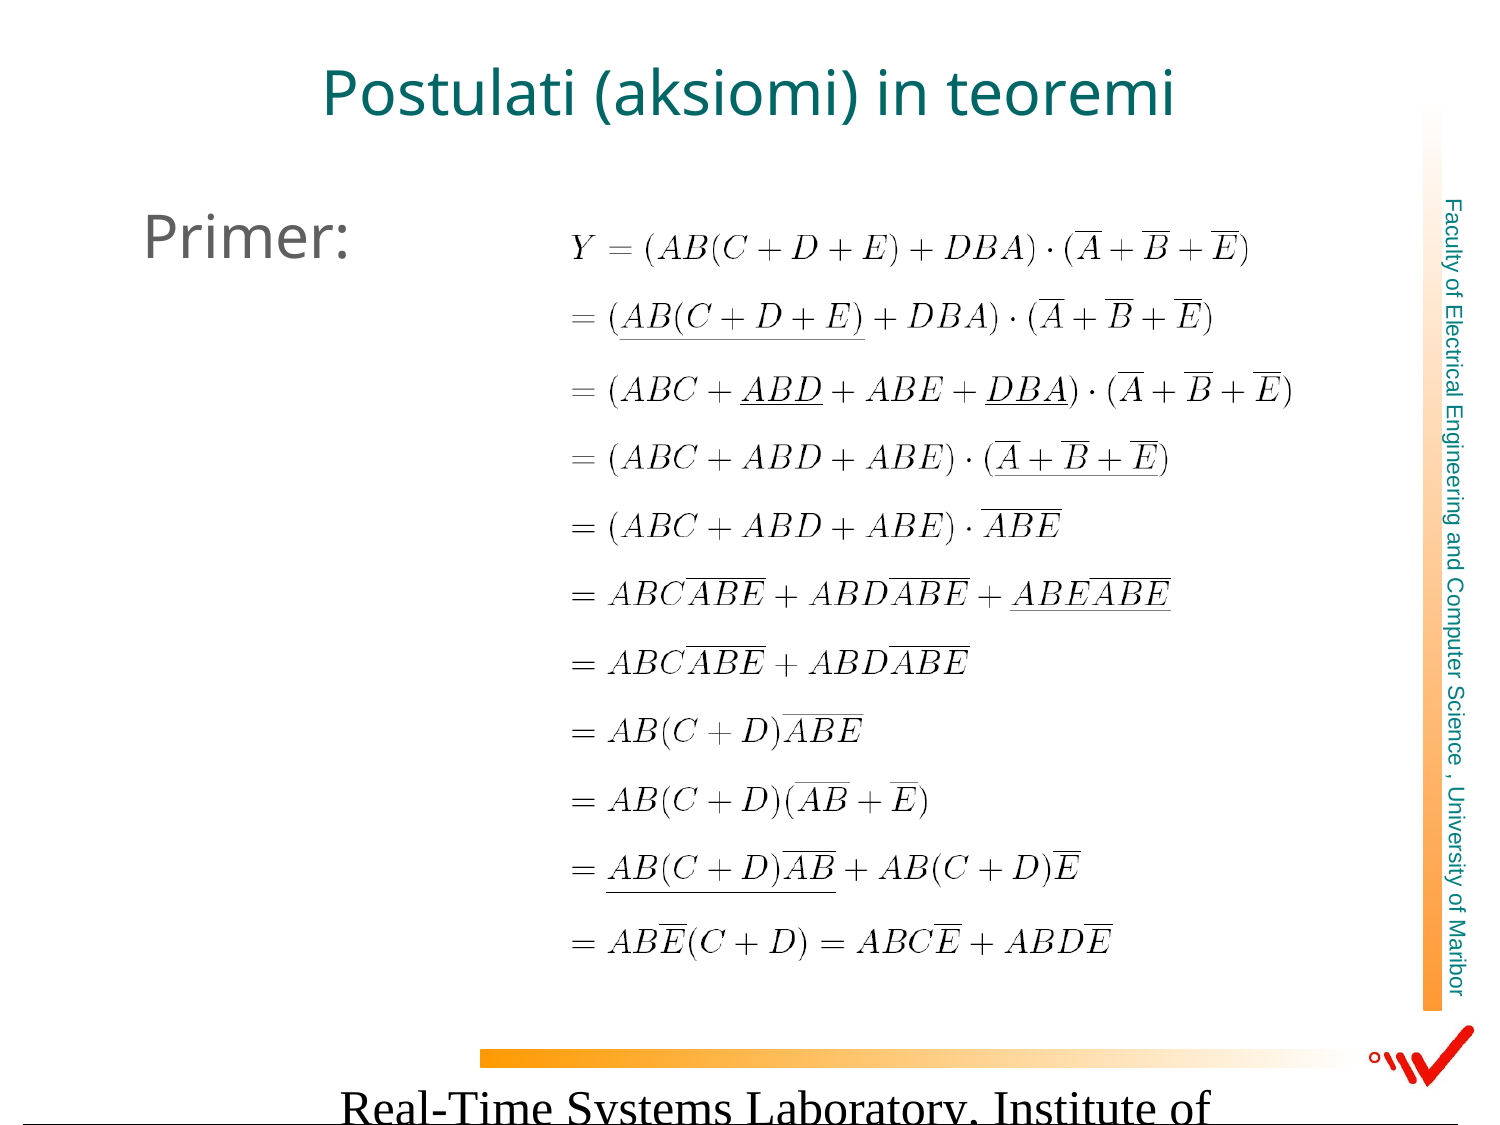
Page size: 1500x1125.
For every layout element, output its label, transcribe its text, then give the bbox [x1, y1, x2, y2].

picture [544, 223, 1321, 966]
text_box Primer: [127, 190, 741, 588]
title Postulati (aksiomi) in teoremi [75, 45, 1426, 233]
